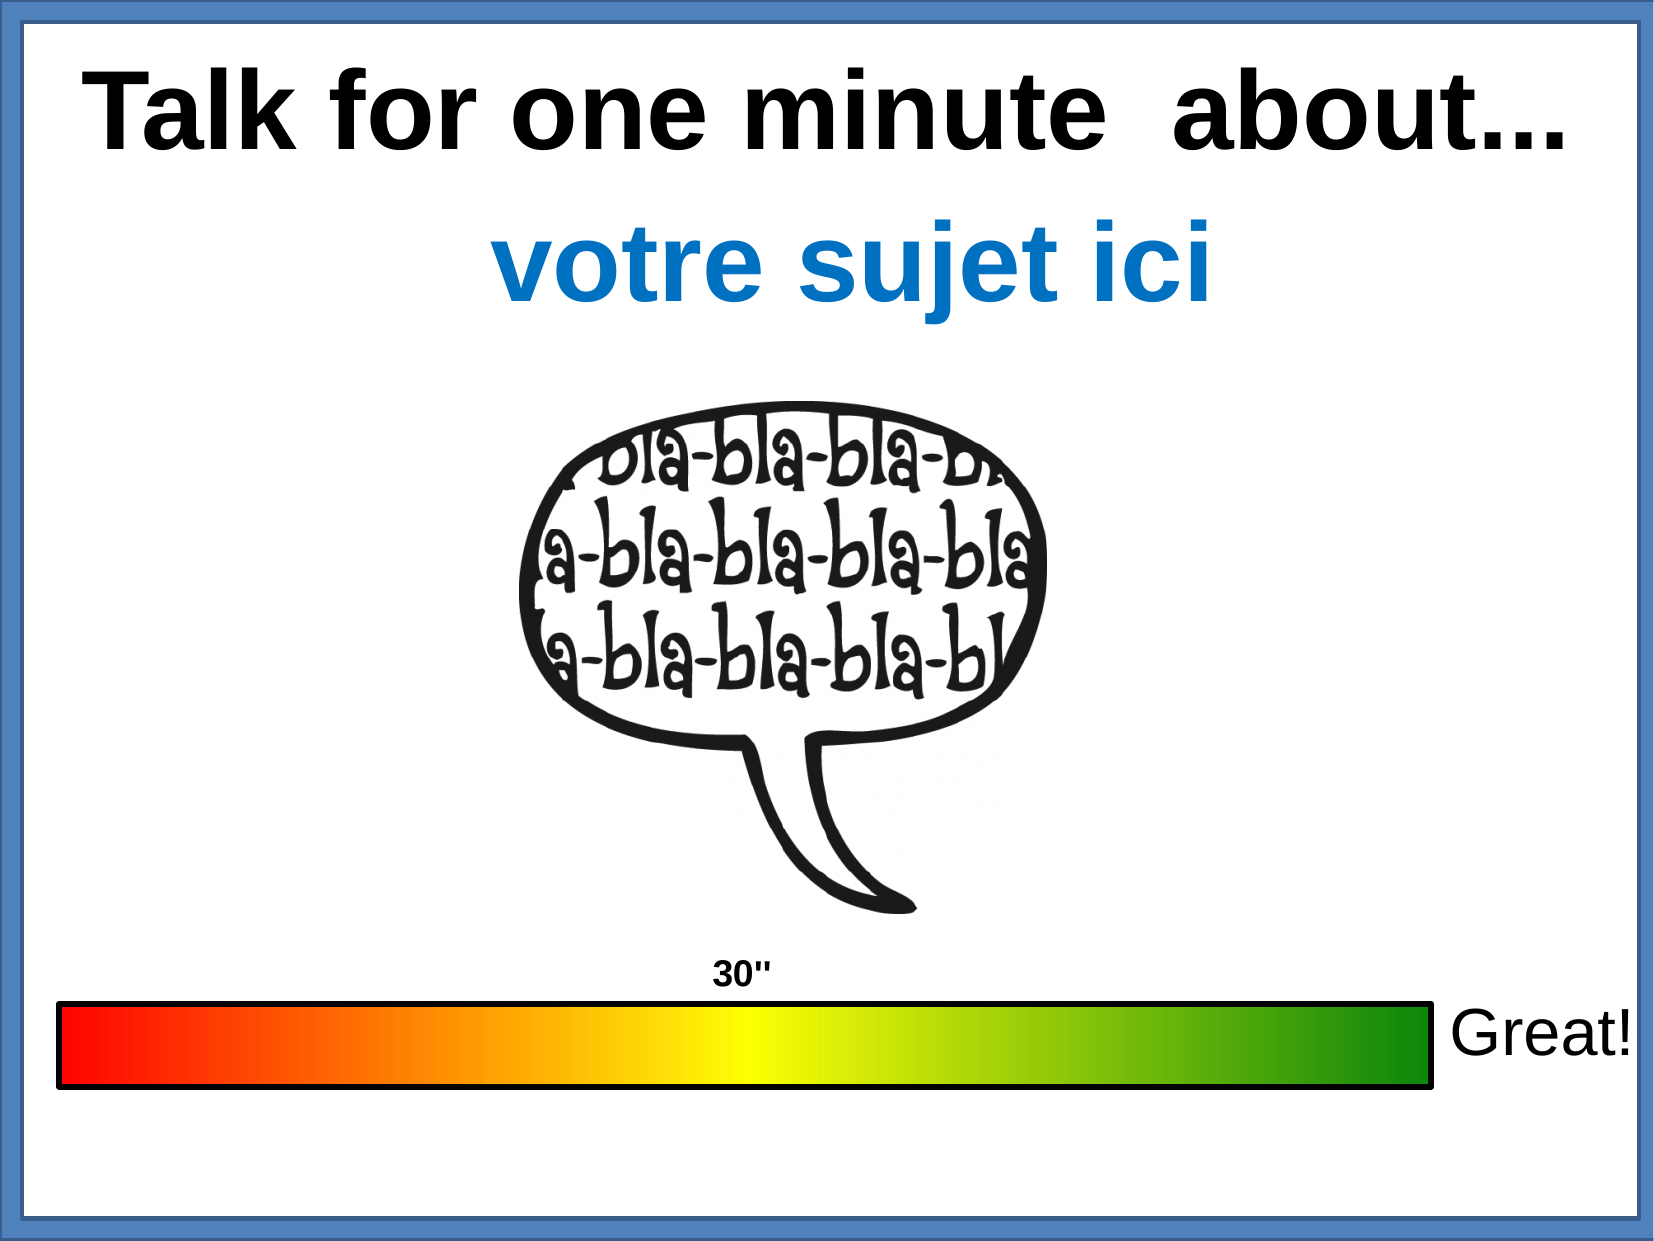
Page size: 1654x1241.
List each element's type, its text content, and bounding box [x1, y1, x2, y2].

text_box Great! [1434, 981, 1638, 1077]
picture [519, 401, 1047, 914]
text_box [0, 0, 1654, 1241]
text_box Talk for one minute about... [23, 29, 1630, 180]
text_box votre sujet ici [25, 180, 1654, 332]
picture [62, 1007, 1428, 1084]
text_box 30'' [696, 945, 805, 1028]
